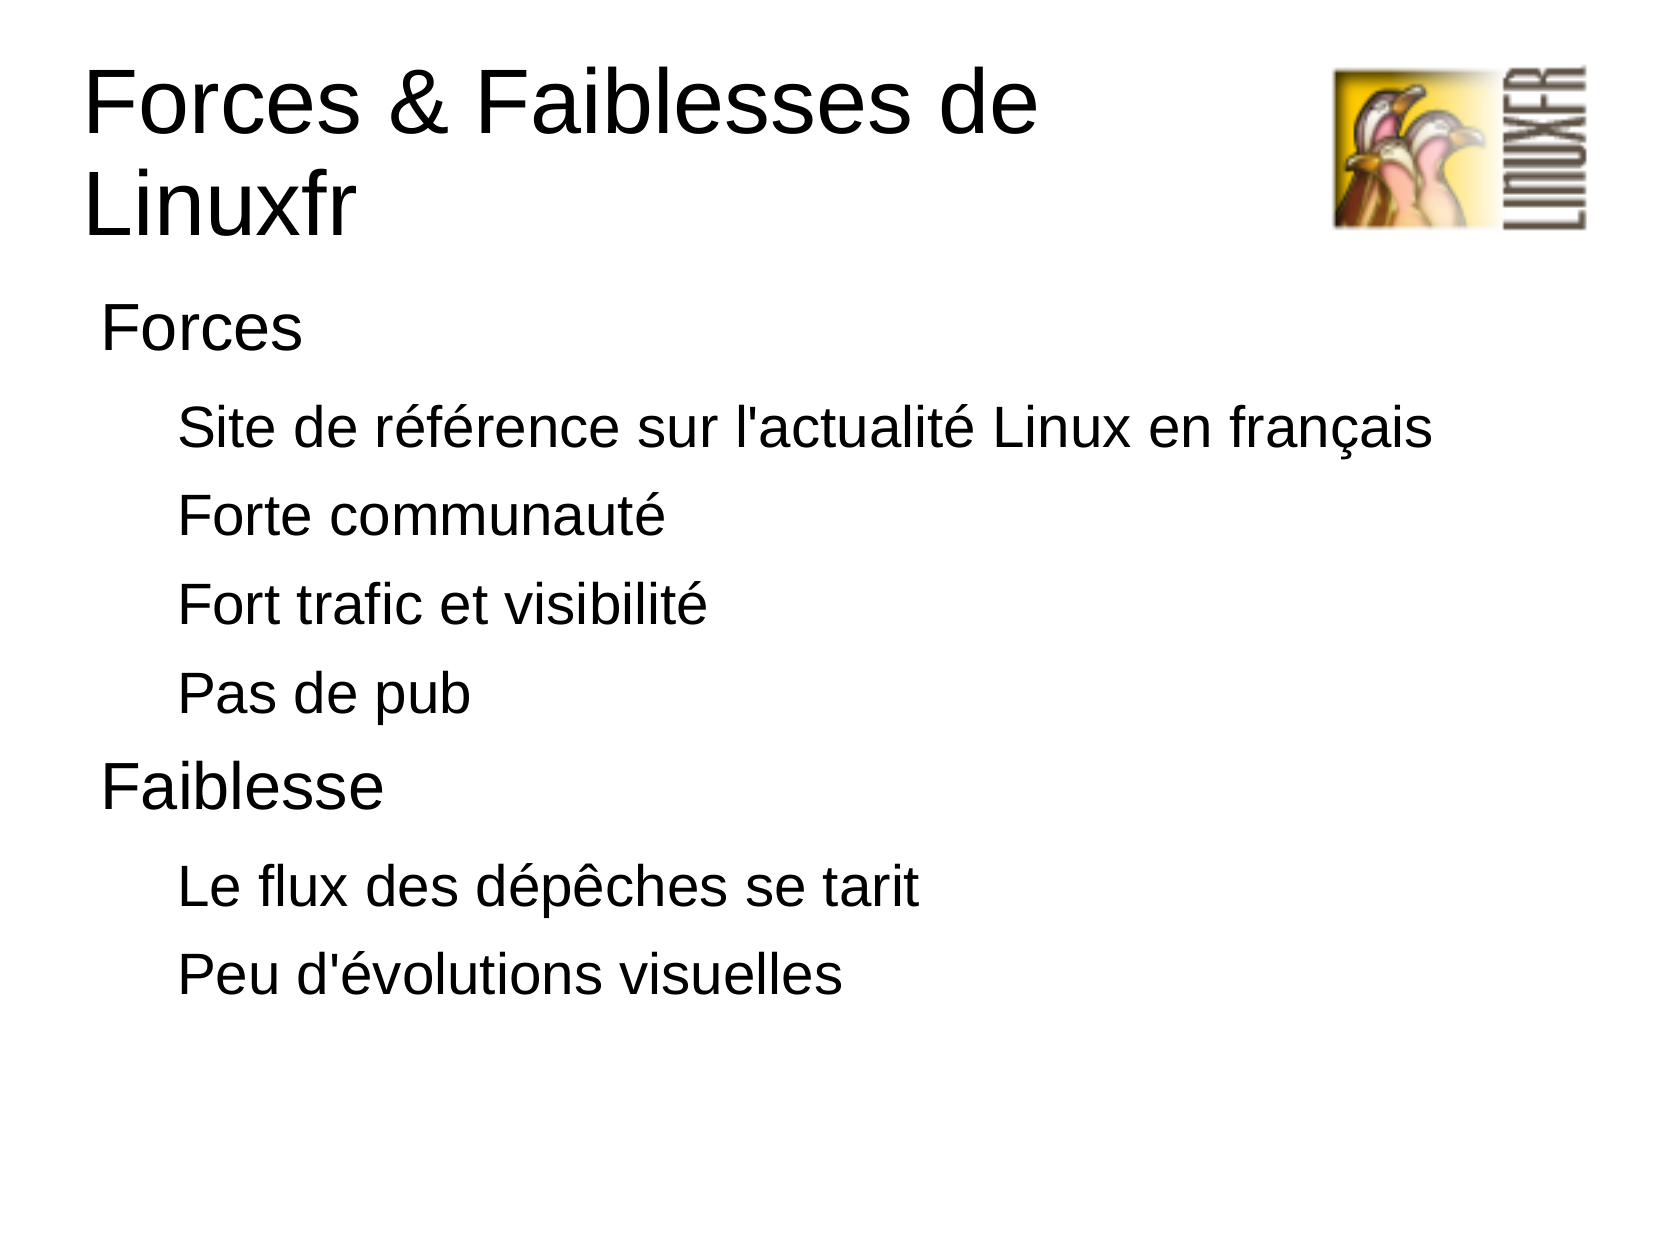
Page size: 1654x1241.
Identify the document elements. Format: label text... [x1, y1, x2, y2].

list Forces Site de référence sur l'actualité Linux en français Forte communauté Fort trafic et visibilité Pas de pub Faiblesse Le flux des dépêches se tarit Peu d'évolutions visuelles [82, 290, 1571, 1109]
title Forces & Faiblesses de Linuxfr [82, 45, 1211, 261]
picture [1328, 63, 1595, 237]
